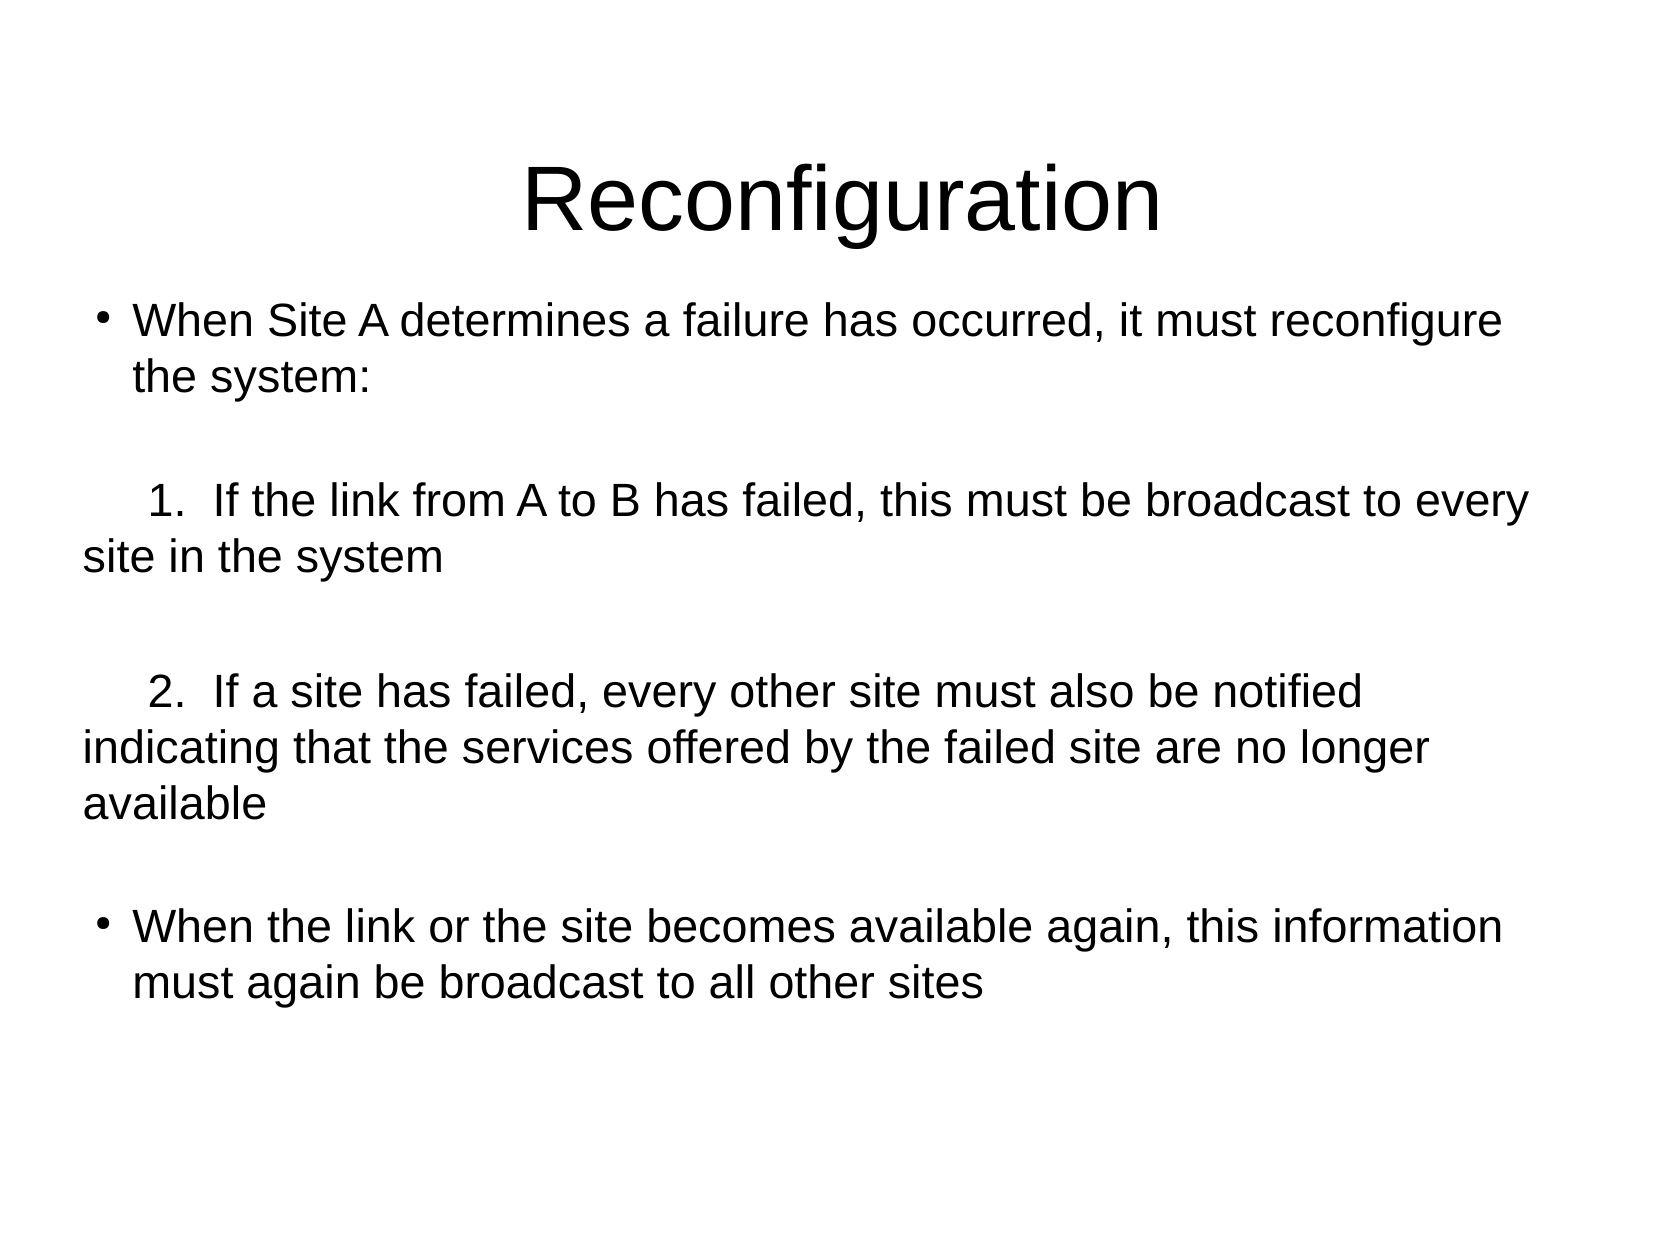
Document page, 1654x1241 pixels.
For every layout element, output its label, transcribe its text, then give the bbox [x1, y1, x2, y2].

title Reconfiguration [82, 49, 1571, 257]
list When Site A determines a failure has occurred, it must reconfigure the system: 1. If the link from A to B has failed, this must be broadcast to every site in the system 2. If a site has failed, every other site must also be notified indicating that the services offered by the failed site are no longer available When the link or the site becomes available again, this information must again be broadcast to all other sites [82, 290, 1571, 1010]
